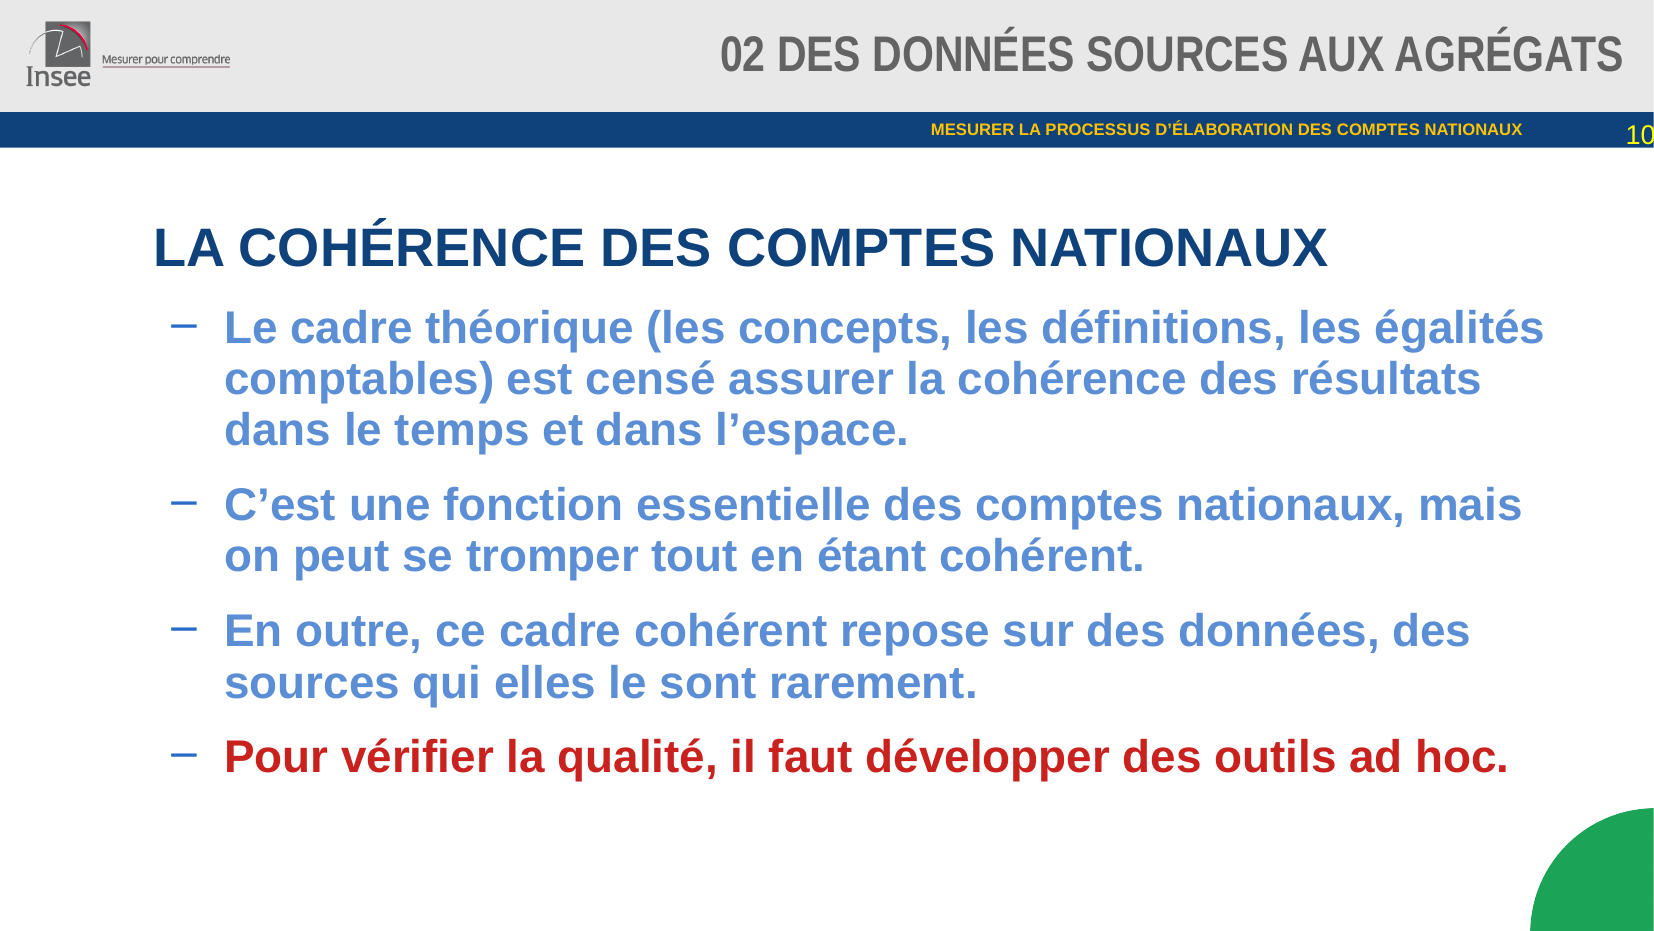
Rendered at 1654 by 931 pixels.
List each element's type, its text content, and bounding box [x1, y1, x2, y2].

list La cohérence des comptes nationaux Le cadre théorique (les concepts, les définitions, les égalités comptables) est censé assurer la cohérence des résultats dans le temps et dans l’espace. C’est une fonction essentielle des comptes nationaux, mais on peut se tromper tout en étant cohérent. En outre, ce cadre cohérent repose sur des données, des sources qui elles le sont rarement. Pour vérifier la qualité, il faut développer des outils ad hoc. [82, 217, 1571, 861]
title 02 Des données sources aux agrégats [265, 0, 1625, 107]
picture [1530, 808, 1654, 931]
picture [23, 0, 230, 89]
